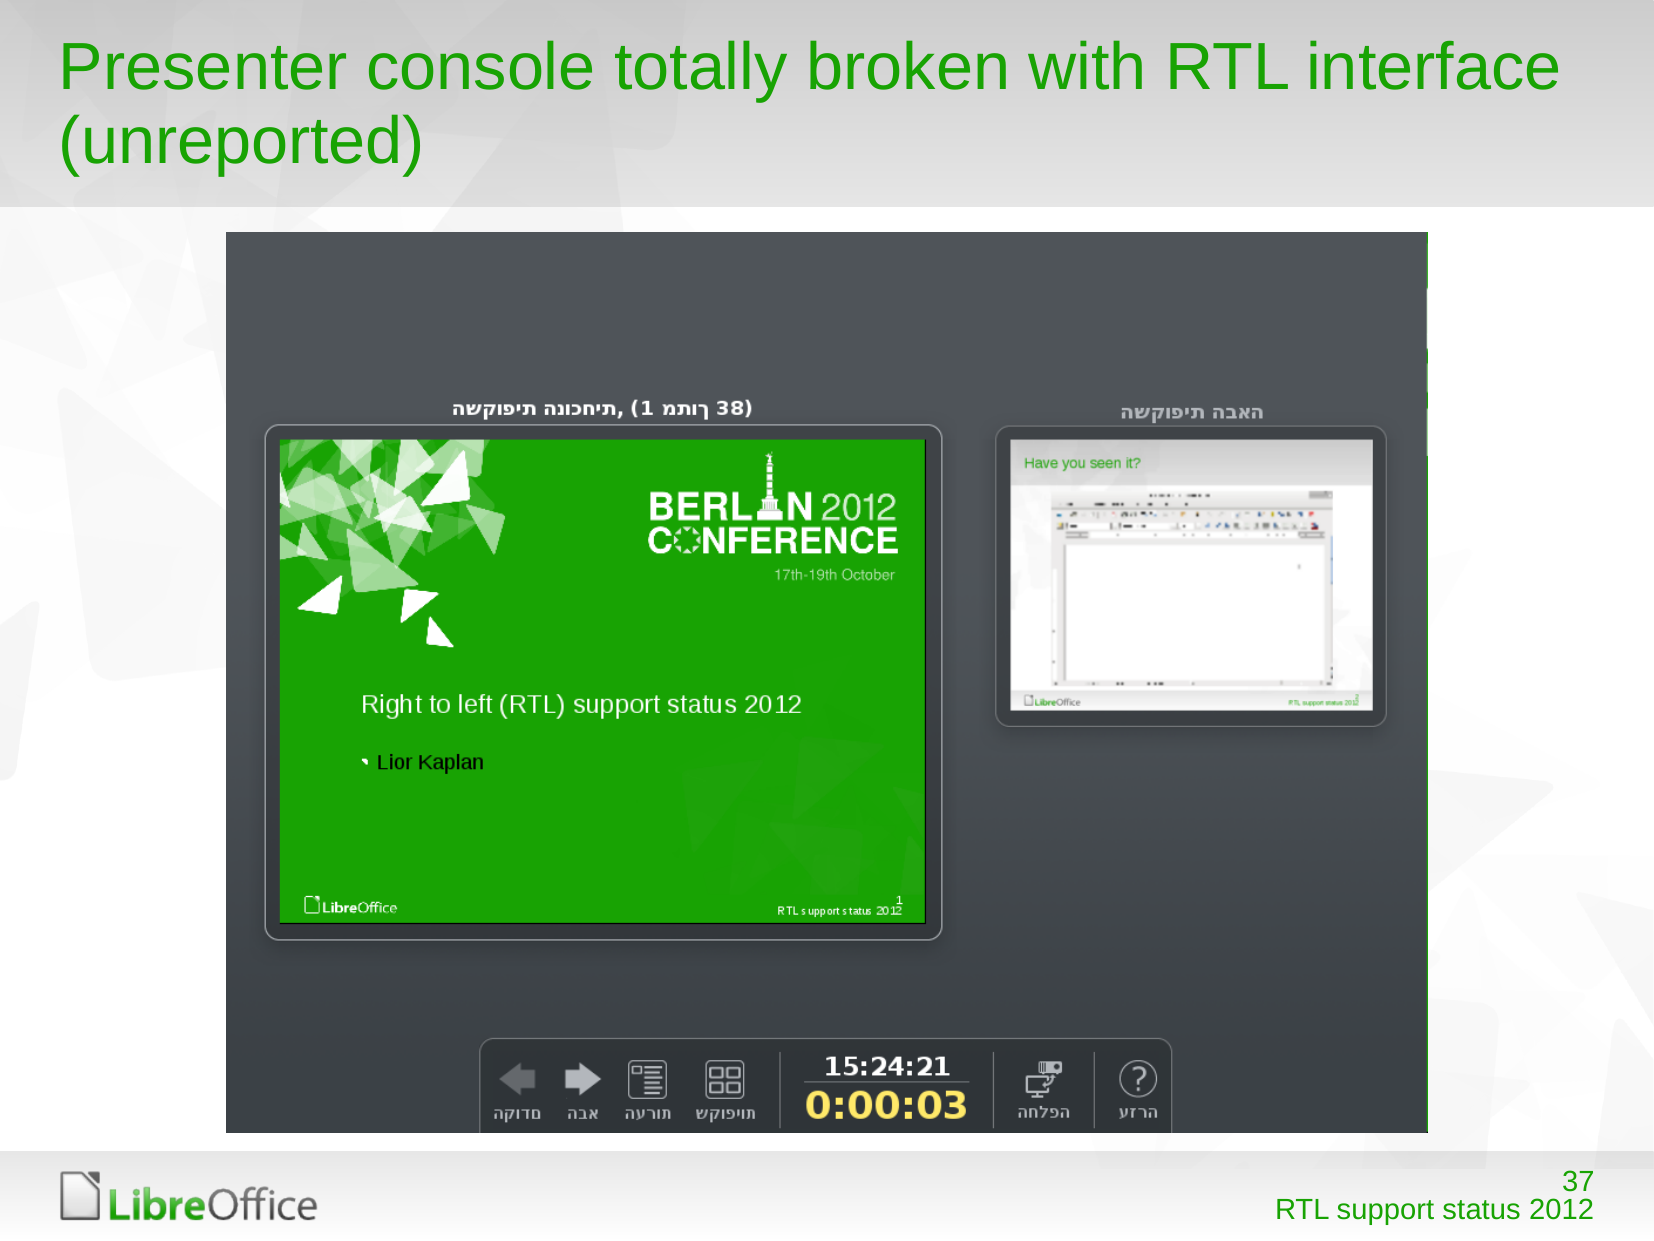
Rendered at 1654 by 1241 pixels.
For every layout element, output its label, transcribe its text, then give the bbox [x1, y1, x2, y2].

title Presenter console totally broken with RTL interface (unreported) [59, 28, 1595, 179]
picture [0, 0, 1654, 1169]
picture [41, 1152, 337, 1240]
